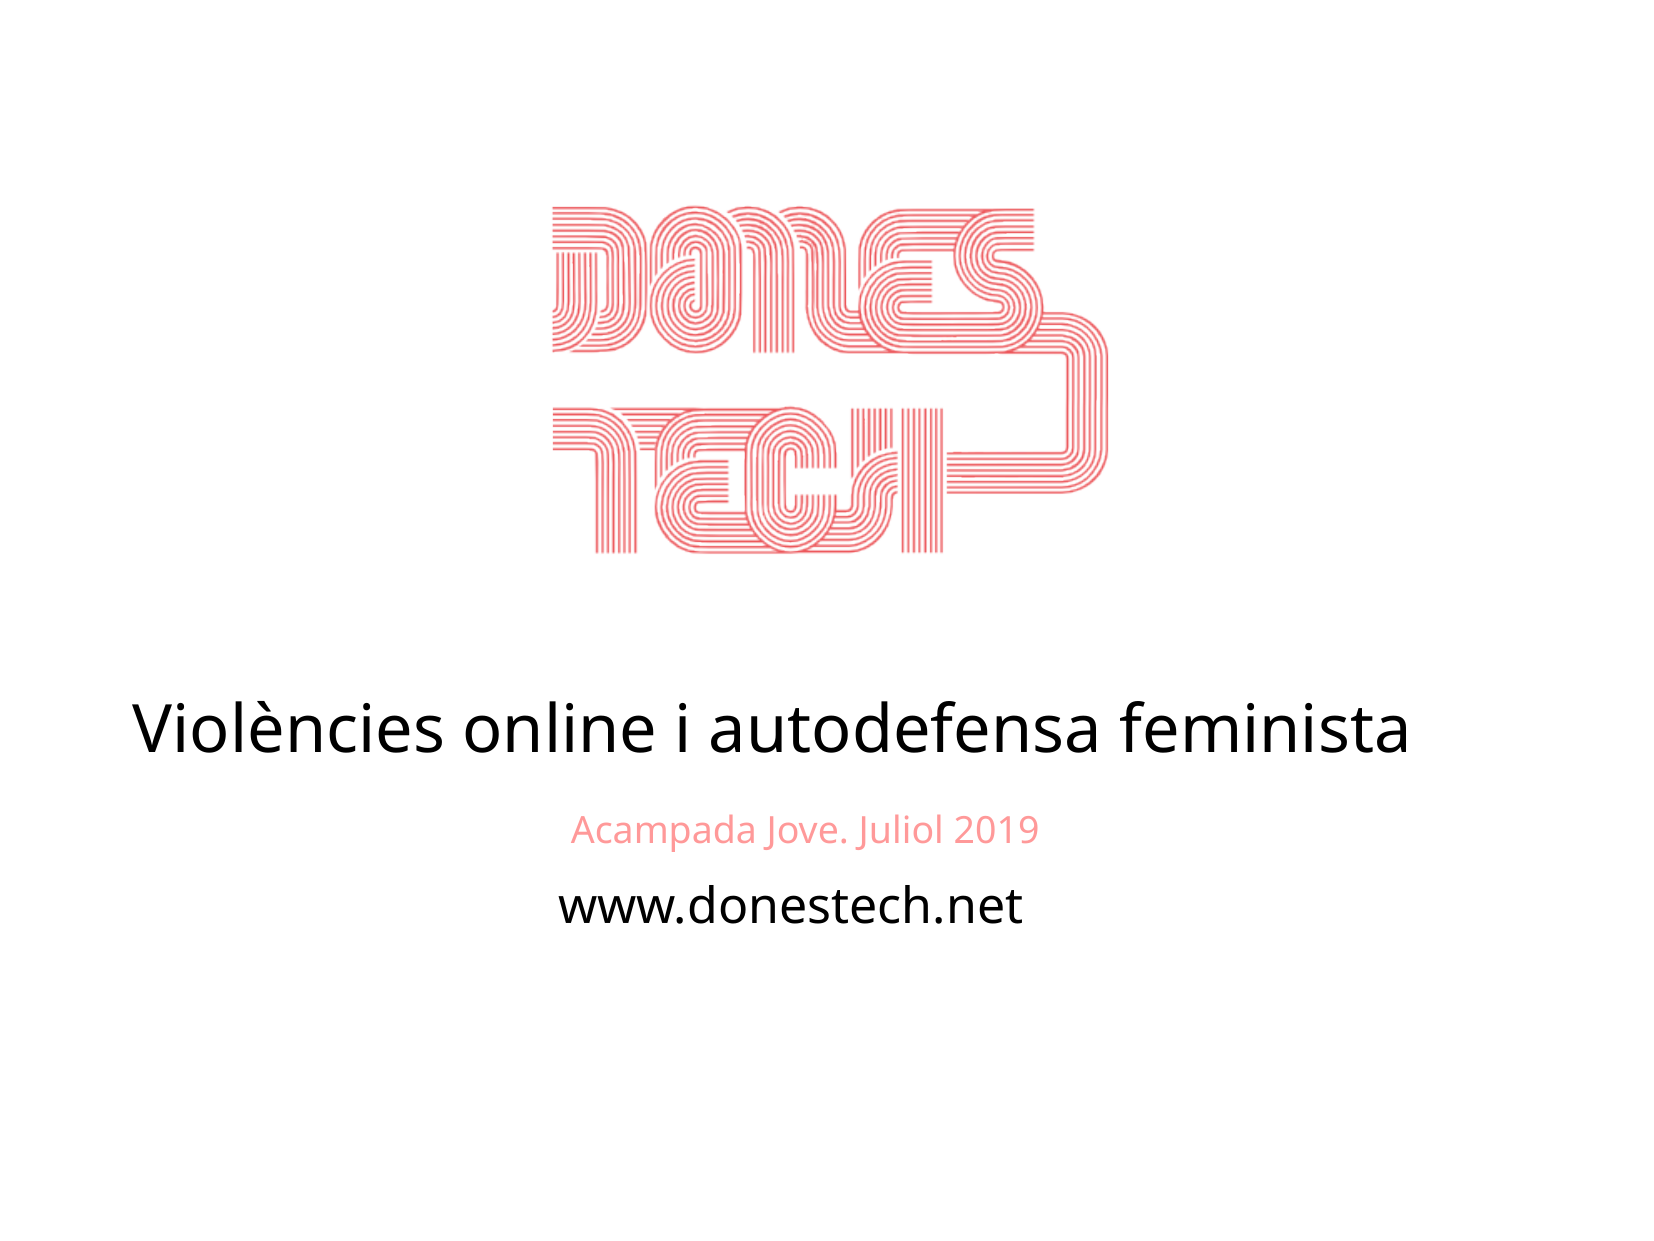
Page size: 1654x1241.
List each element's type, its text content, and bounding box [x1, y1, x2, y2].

text_box www.donestech.net [543, 862, 1096, 946]
text_box Violències online i autodefensa feminista [118, 674, 1574, 780]
picture [543, 177, 1122, 556]
text_box Acampada Jove. Juliol 2019 [556, 796, 1099, 863]
